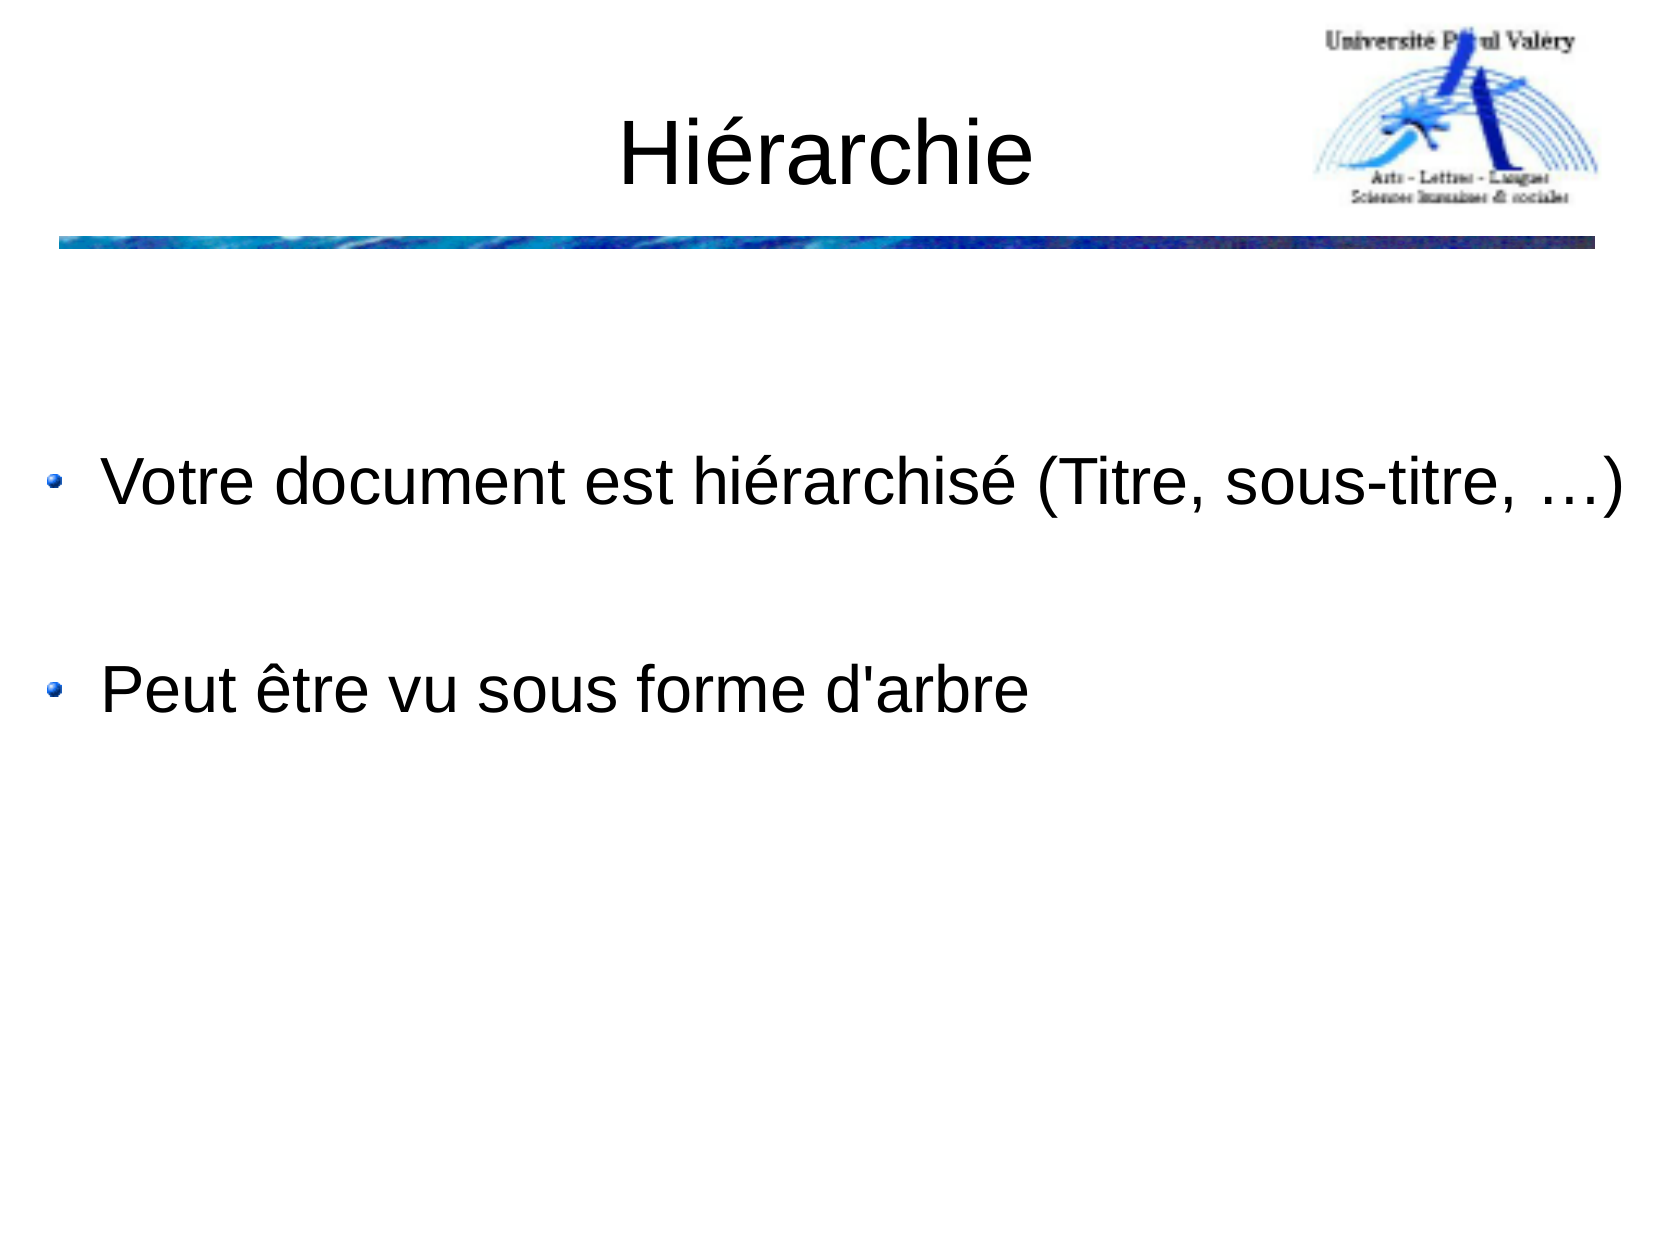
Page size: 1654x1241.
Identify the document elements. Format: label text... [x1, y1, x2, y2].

list Votre document est hiérarchisé (Titre, sous-titre, …) Peut être vu sous forme d'arbre [29, 443, 1654, 892]
title Hiérarchie [82, 56, 1571, 250]
picture [59, 236, 81, 244]
picture [1262, 0, 1654, 253]
